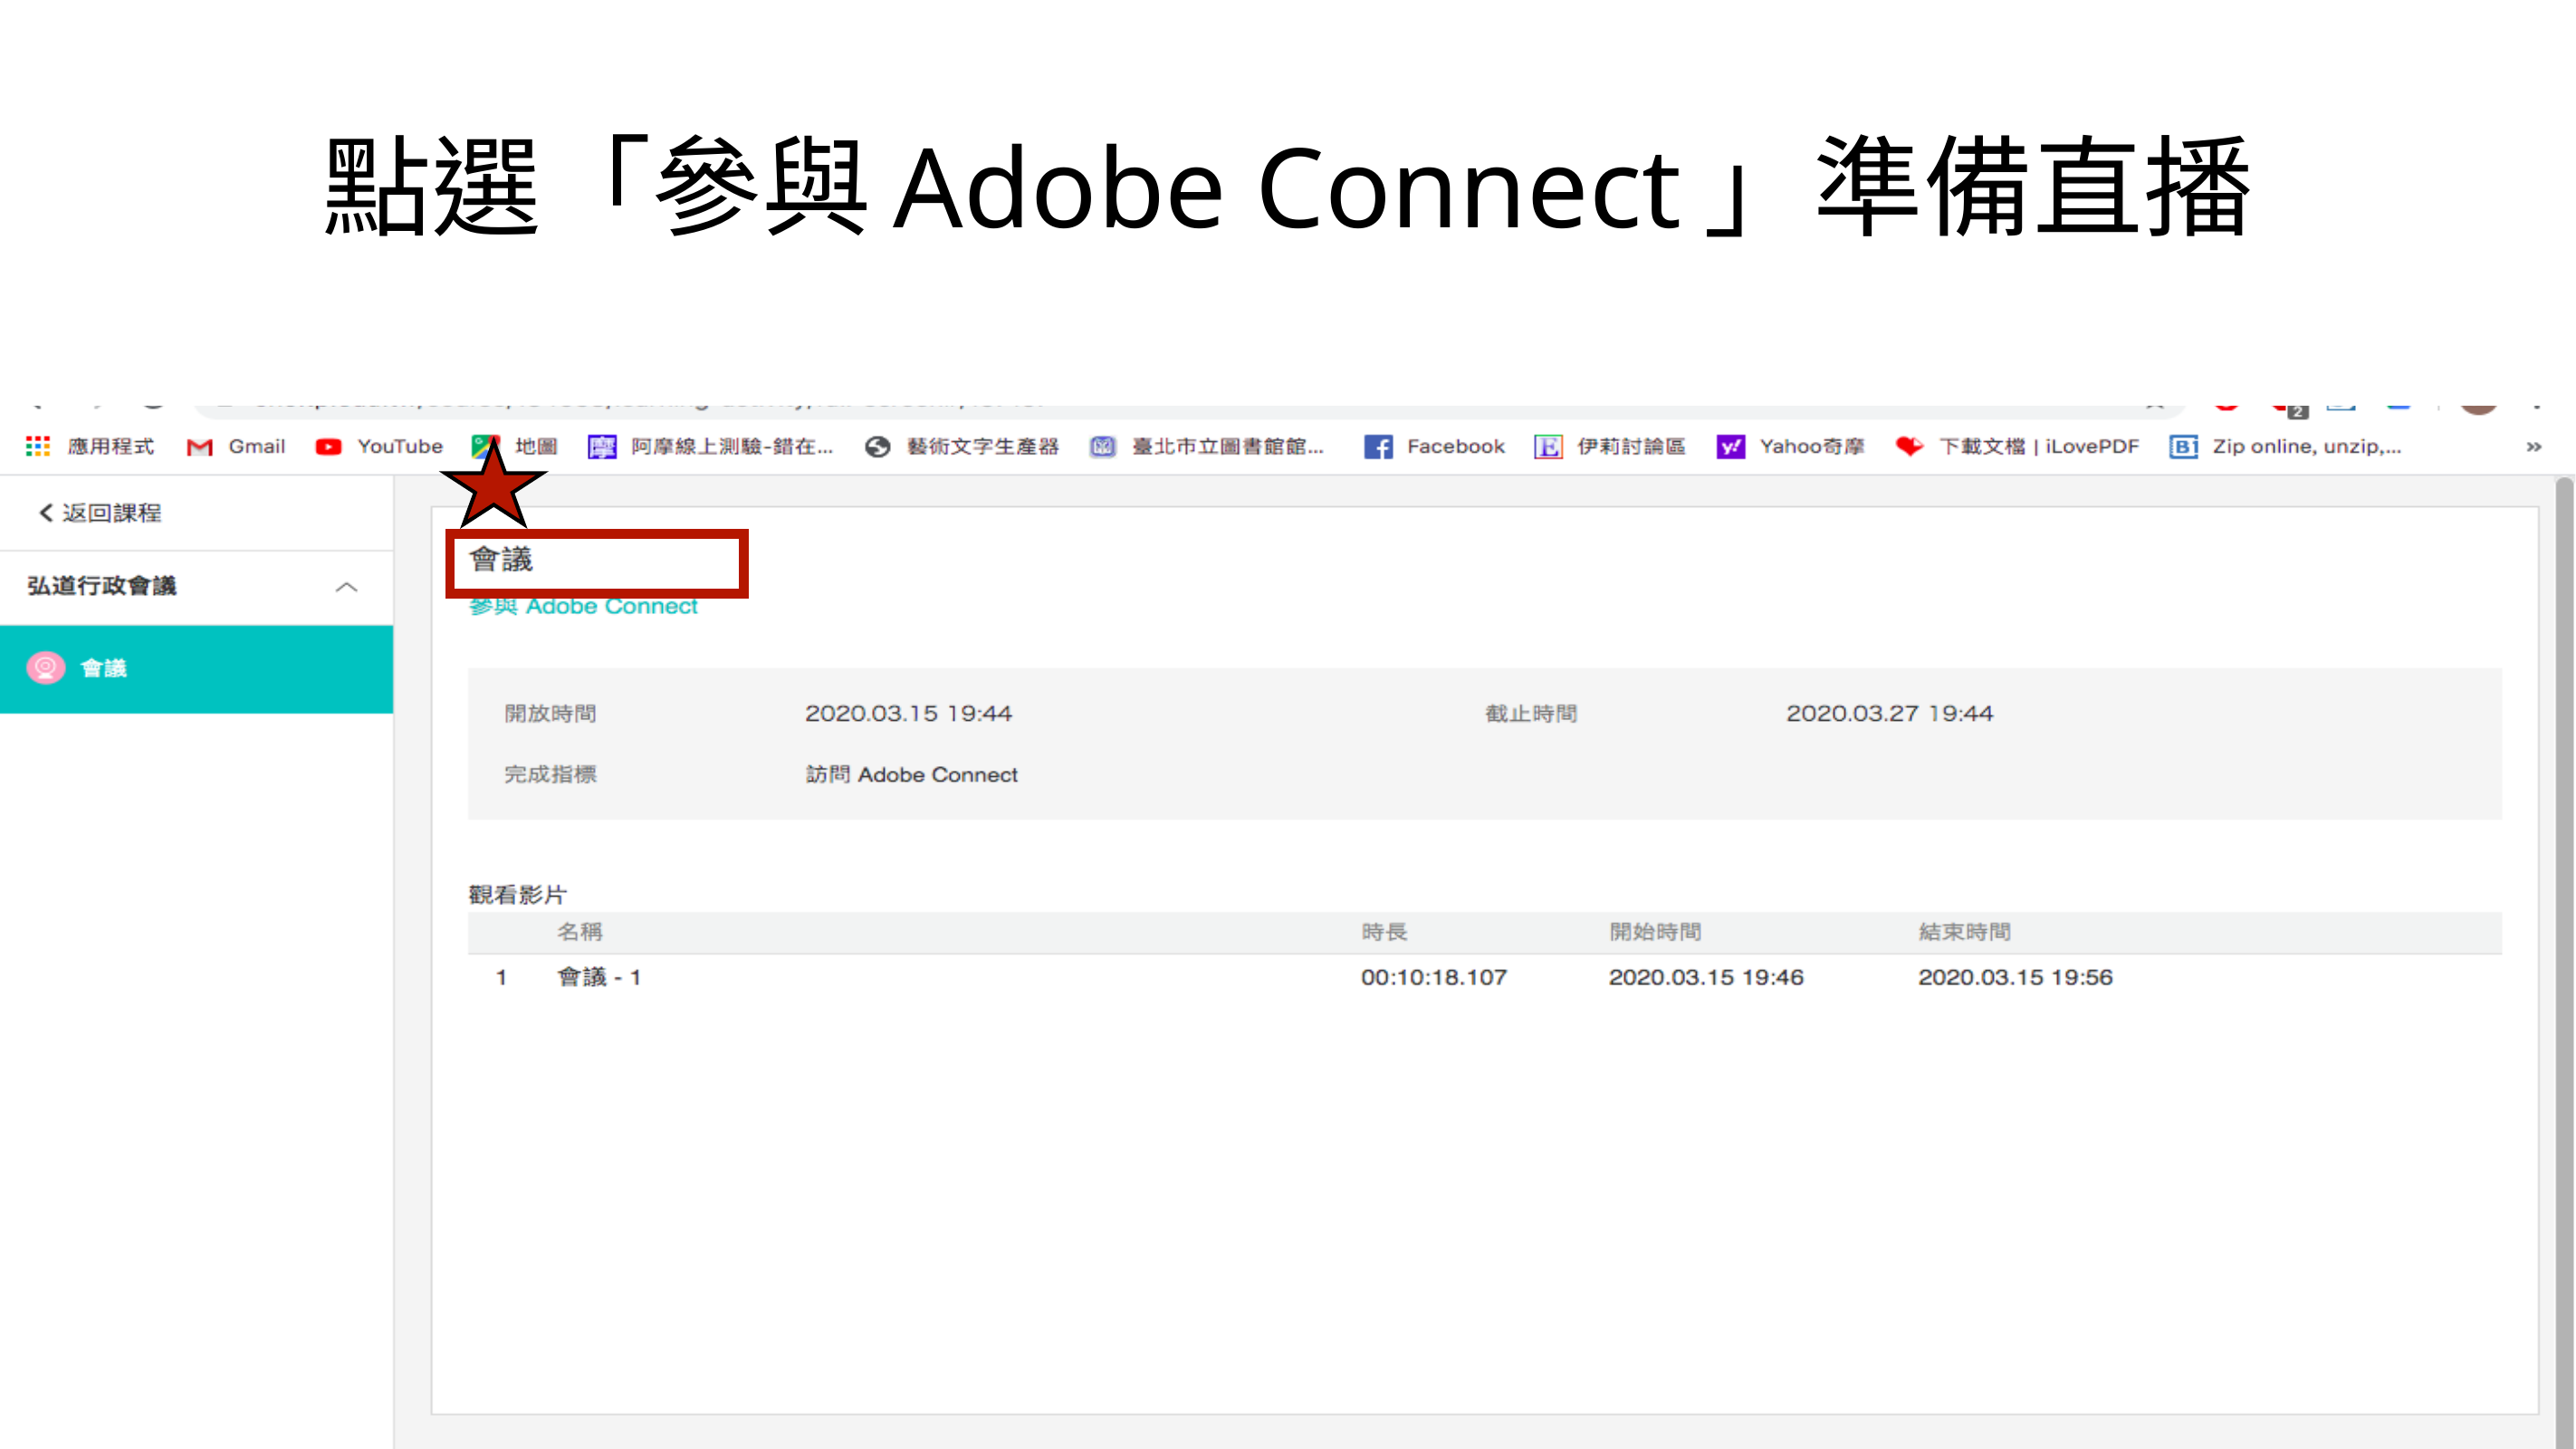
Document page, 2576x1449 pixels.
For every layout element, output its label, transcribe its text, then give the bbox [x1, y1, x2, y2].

picture [0, 406, 2576, 1449]
title 點選「參與Adobe Connect」準備直播 [90, 67, 2485, 300]
text_box [445, 441, 542, 524]
